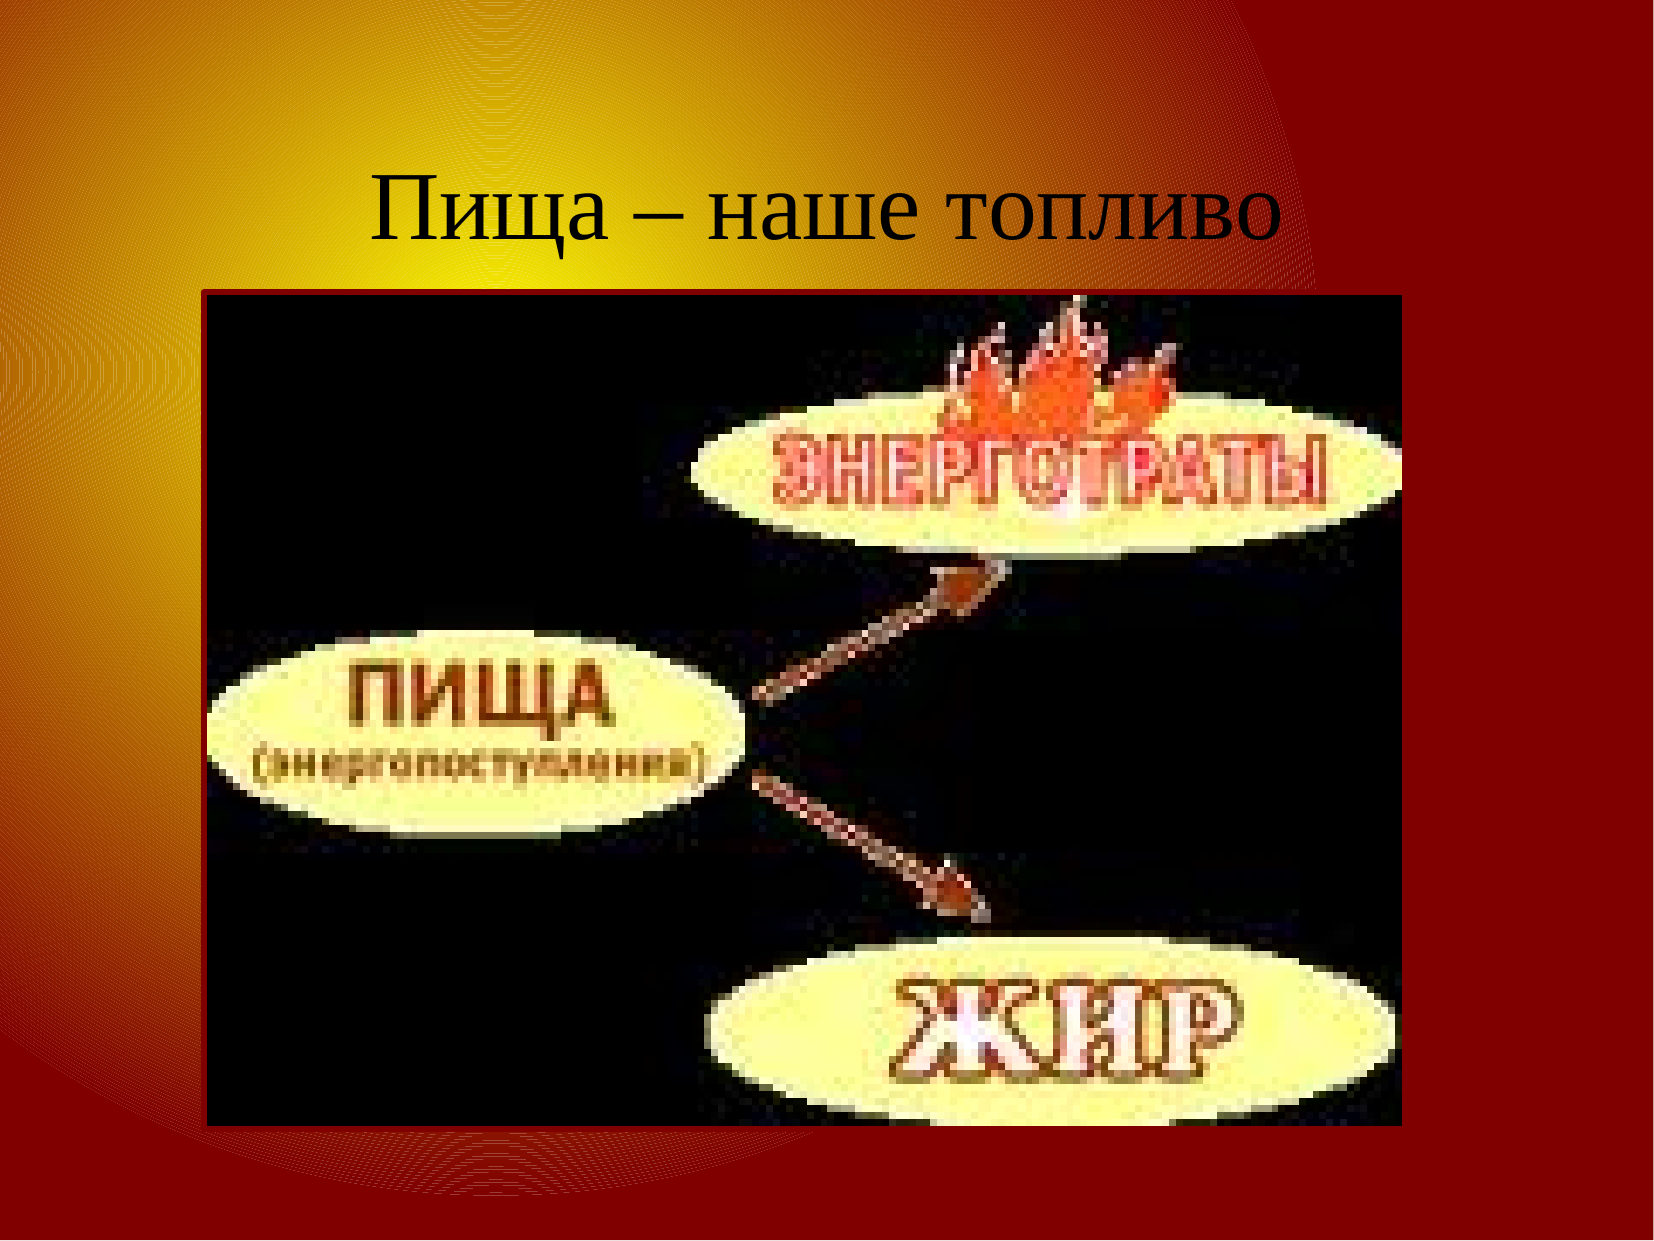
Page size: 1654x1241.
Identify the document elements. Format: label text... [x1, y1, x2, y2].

picture [206, 295, 1402, 1126]
title Пища – наше топливо [121, 102, 1534, 310]
